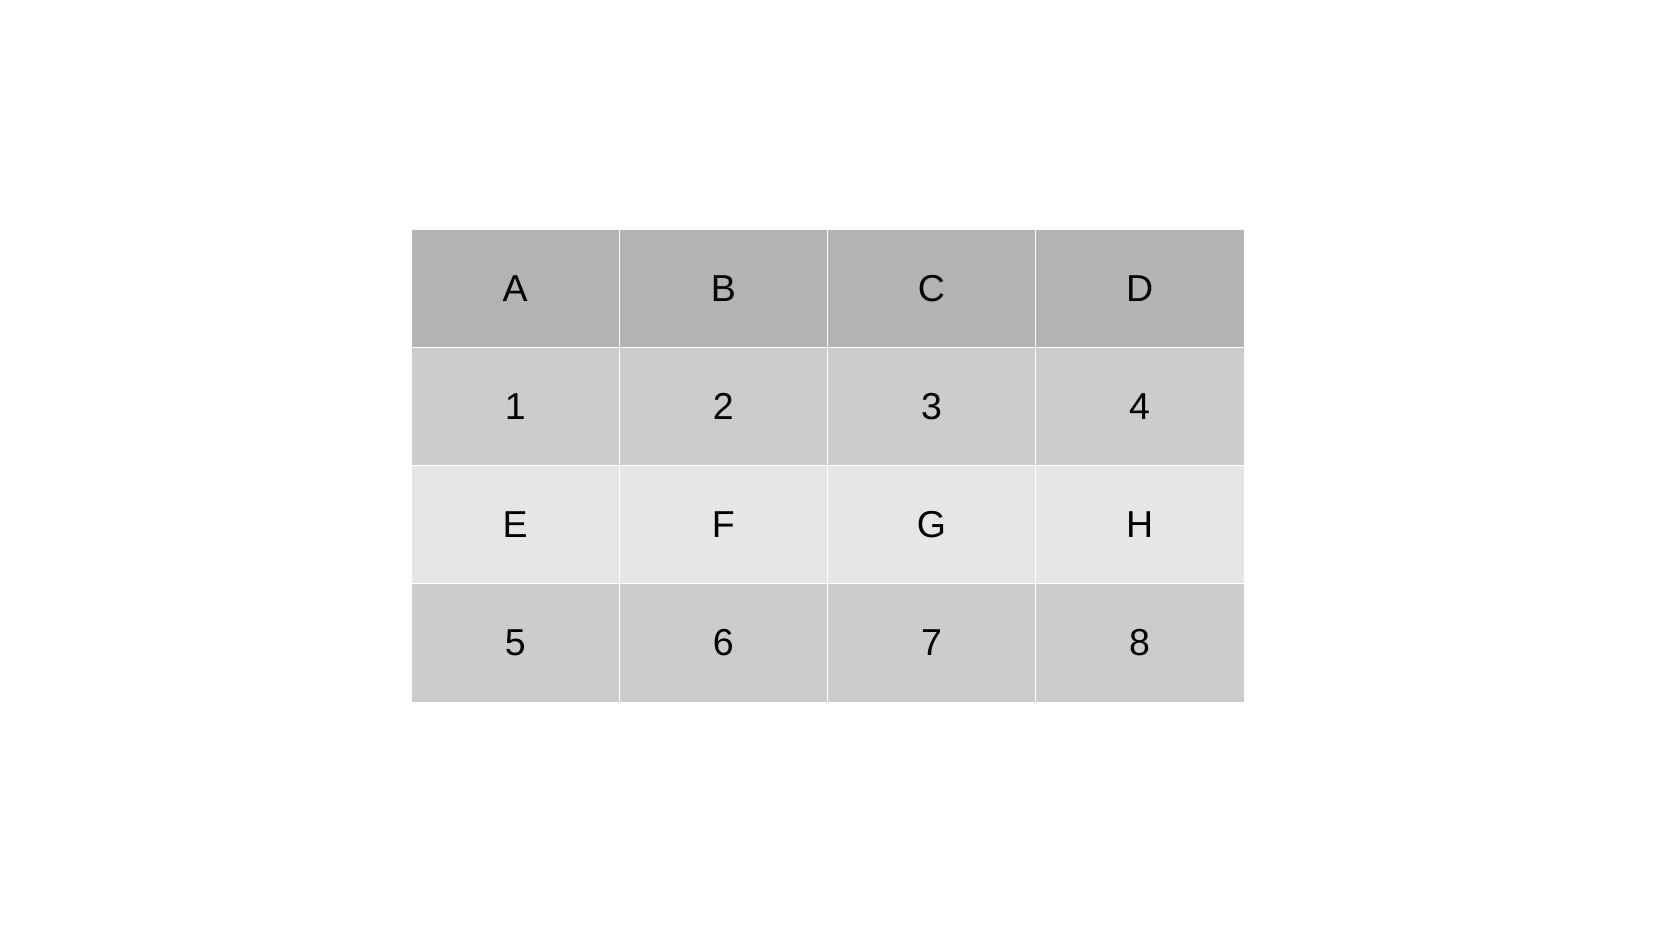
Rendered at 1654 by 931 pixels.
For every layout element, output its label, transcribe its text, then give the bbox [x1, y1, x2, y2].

table_cell H [1036, 466, 1244, 583]
table_cell E [412, 466, 619, 583]
table_cell 5 [412, 584, 619, 702]
table_header B [620, 230, 827, 347]
table_header A [412, 230, 619, 347]
table_cell 7 [828, 584, 1035, 702]
table_header C [828, 230, 1035, 347]
table_cell 8 [1036, 584, 1244, 702]
table_cell 4 [1036, 348, 1244, 465]
table_cell F [620, 466, 827, 583]
table_cell G [828, 466, 1035, 583]
table_cell 6 [620, 584, 827, 702]
table_cell 3 [828, 348, 1035, 465]
table_cell 1 [412, 348, 619, 465]
table_header D [1036, 230, 1244, 347]
table_cell 2 [620, 348, 827, 465]
